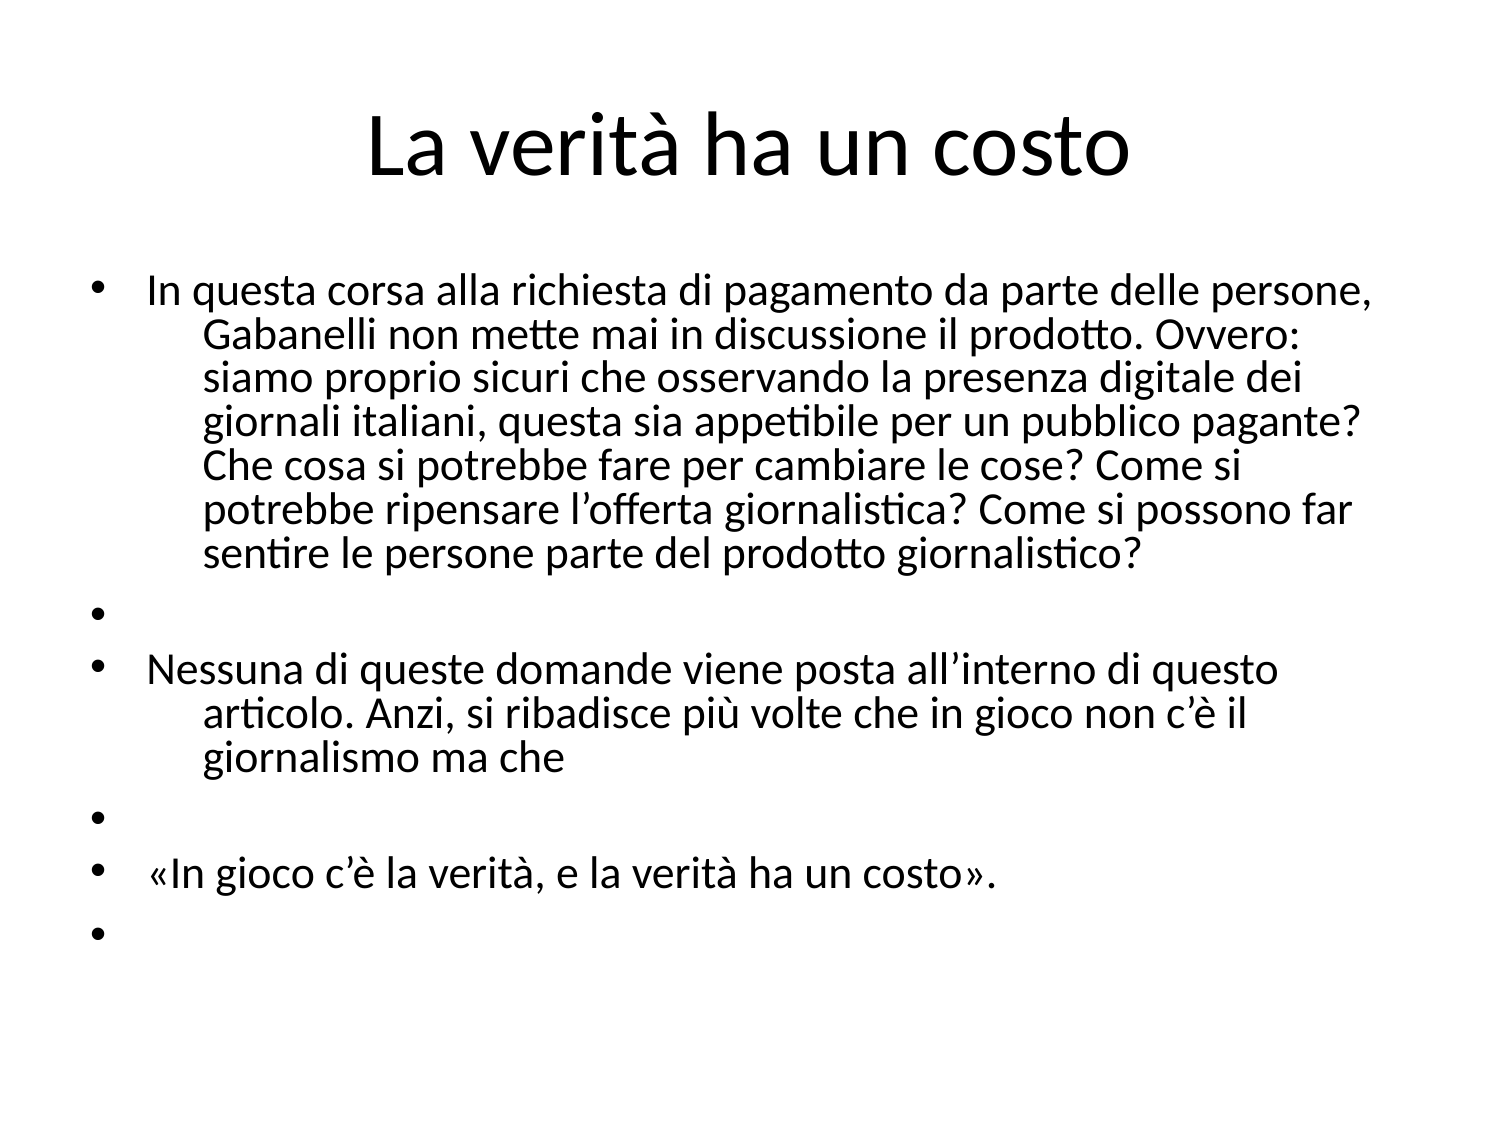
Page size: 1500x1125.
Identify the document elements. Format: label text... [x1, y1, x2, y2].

title La verità ha un costo [75, 45, 1426, 233]
list In questa corsa alla richiesta di pagamento da parte delle persone, Gabanelli non mette mai in discussione il prodotto. Ovvero: siamo proprio sicuri che osservando la presenza digitale dei giornali italiani, questa sia appetibile per un pubblico pagante? Che cosa si potrebbe fare per cambiare le cose? Come si potrebbe ripensare l’offerta giornalistica? Come si possono far sentire le persone parte del prodotto giornalistico? Nessuna di queste domande viene posta all’interno di questo articolo. Anzi, si ribadisce più volte che in gioco non c’è il giornalismo ma che «In gioco c’è la verità, e la verità ha un costo». [75, 262, 1426, 1005]
